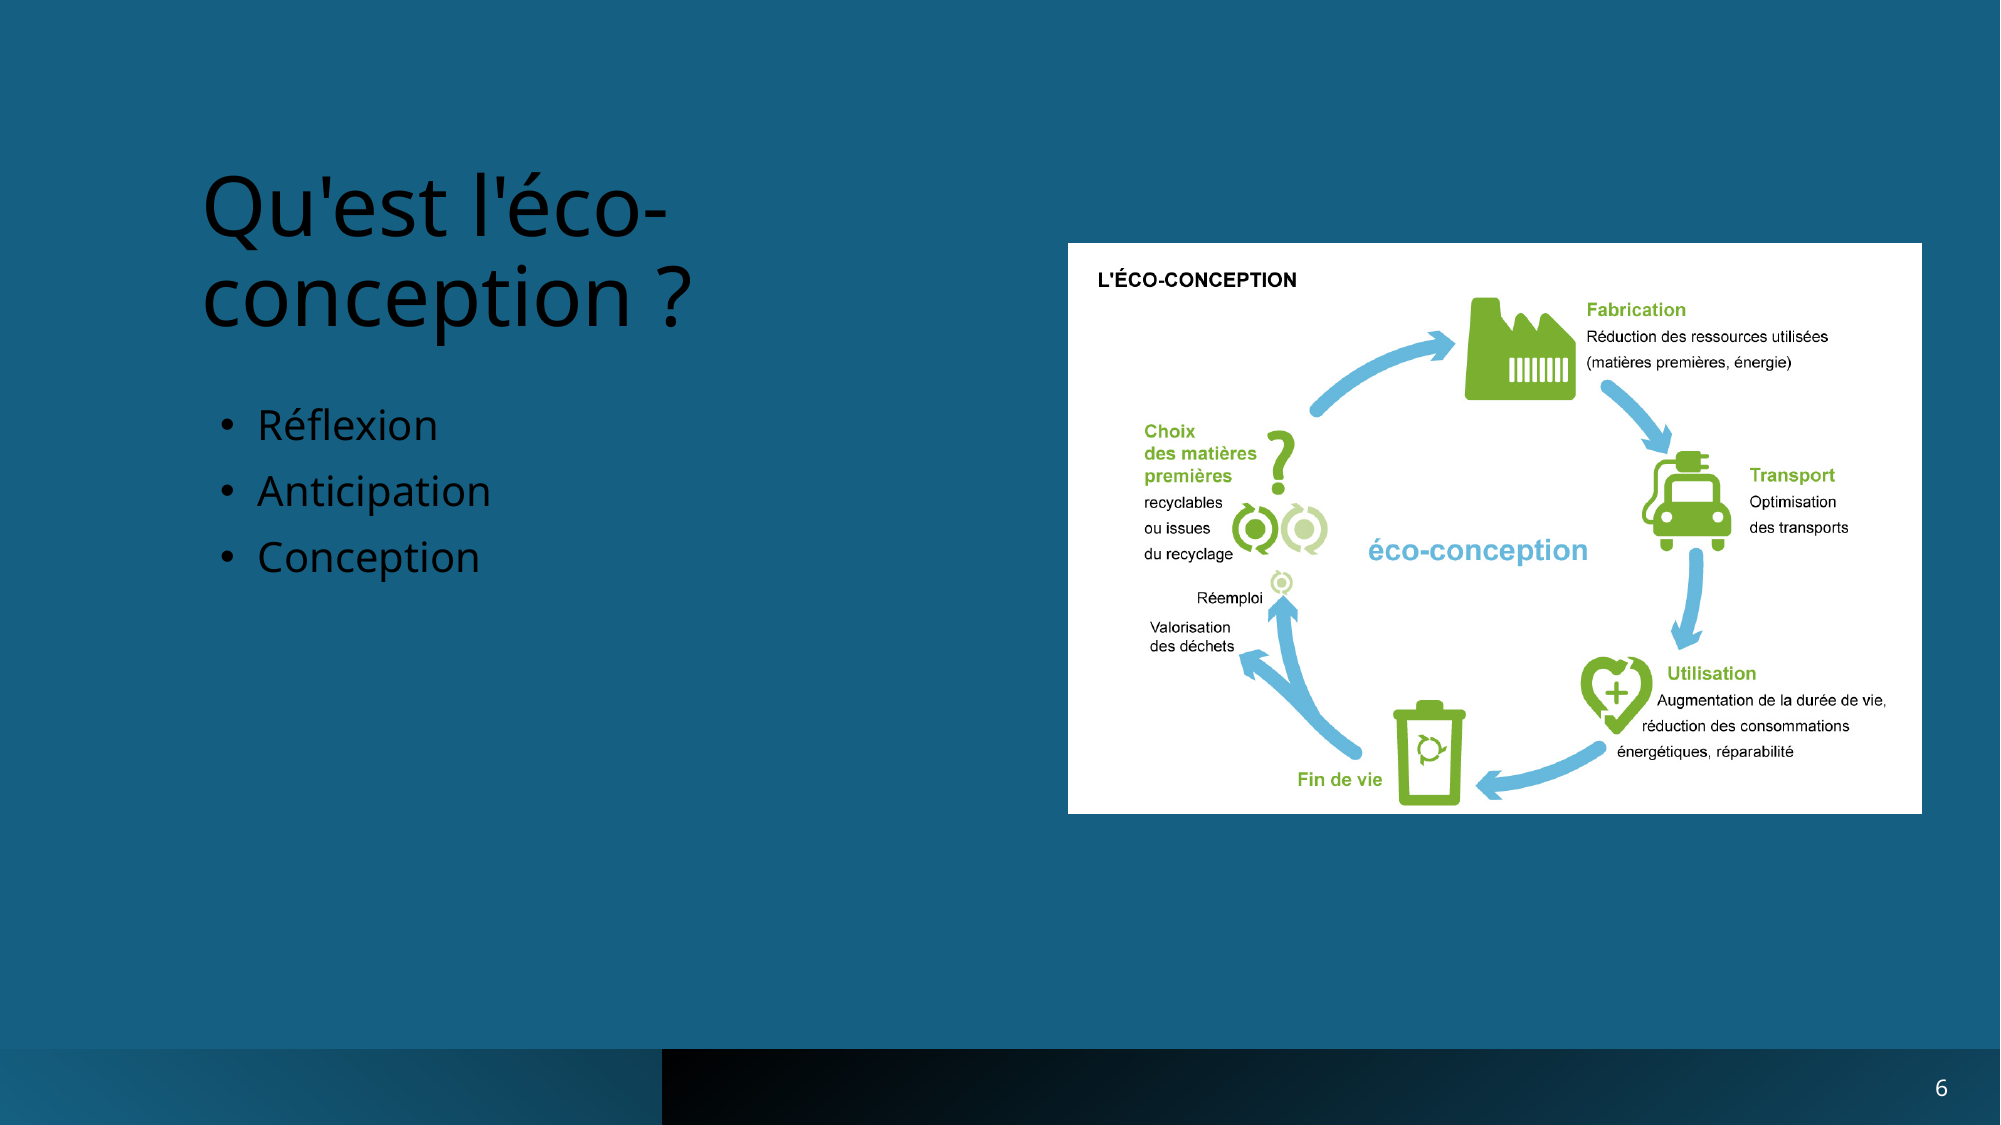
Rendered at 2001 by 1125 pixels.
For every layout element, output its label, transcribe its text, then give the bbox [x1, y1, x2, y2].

list Réflexion Anticipation Conception [186, 396, 1001, 975]
slide_number 6 [1920, 1058, 1994, 1119]
picture [1068, 243, 1922, 814]
text_box [0, 0, 2000, 1125]
title Qu'est l'éco-conception ? [186, 82, 1001, 352]
